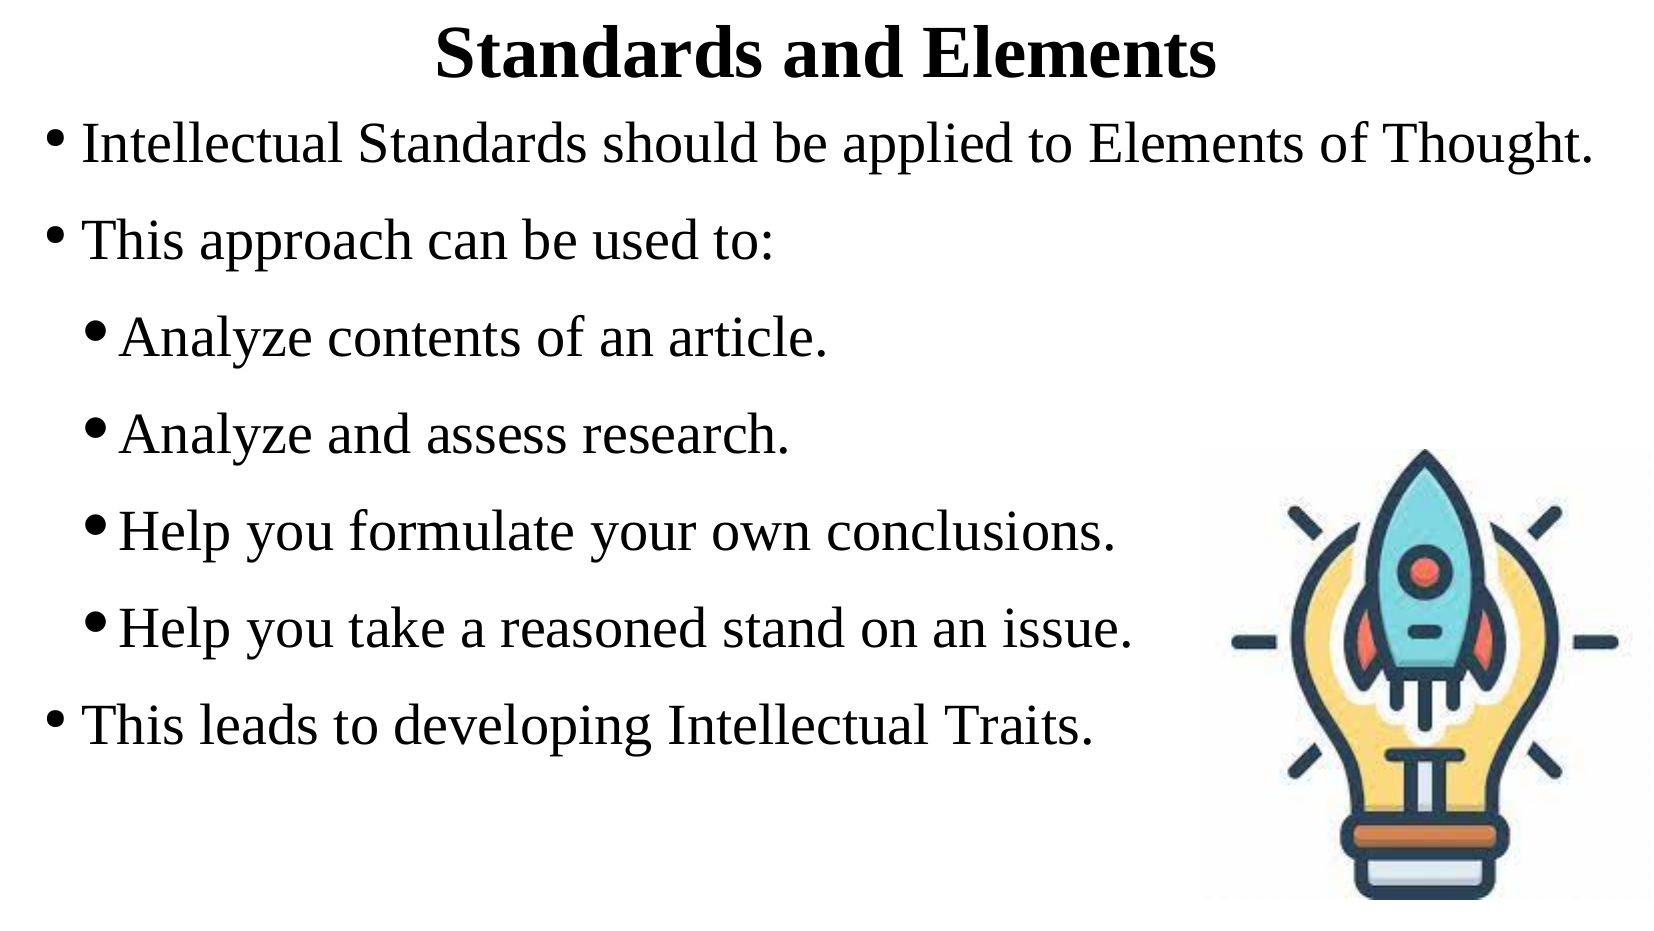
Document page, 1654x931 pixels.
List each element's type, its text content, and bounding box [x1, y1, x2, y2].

title Standards and Elements [0, 0, 1654, 106]
text_box Intellectual Standards should be applied to Elements of Thought. This approach can be used to: Analyze contents of an article. Analyze and assess research. Help you formulate your own conclusions. Help you take a reasoned stand on an issue. This leads to developing Intellectual Traits. [29, 96, 1643, 764]
picture [1200, 449, 1651, 901]
